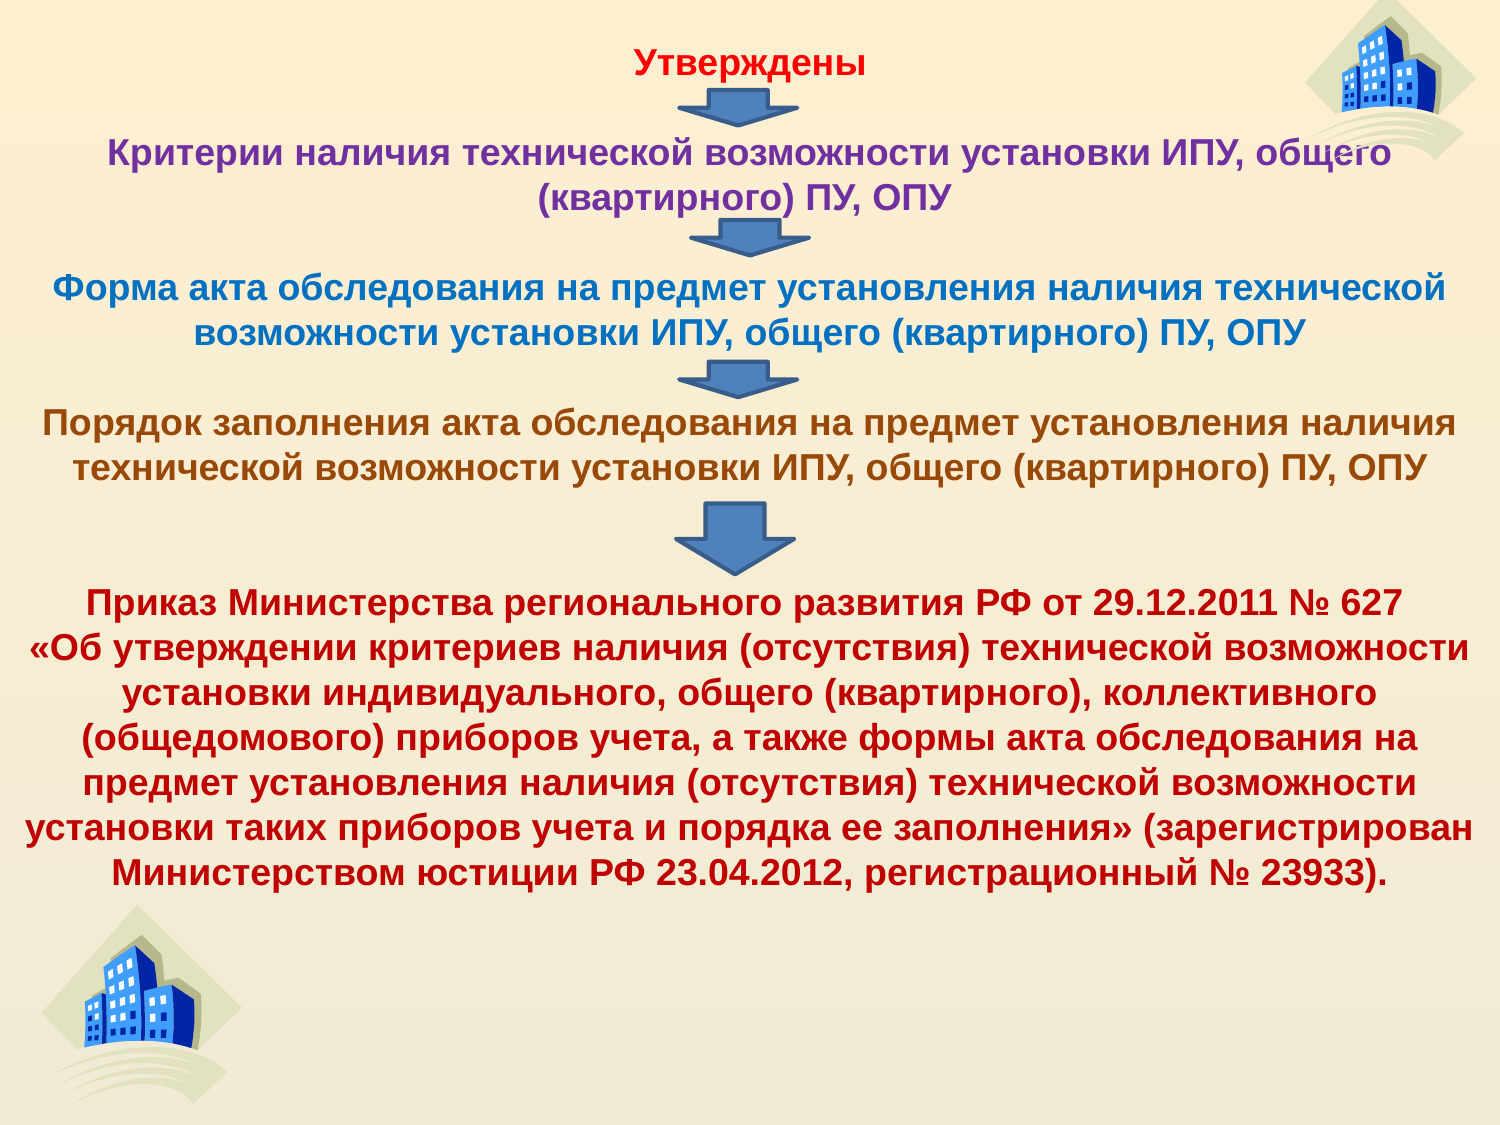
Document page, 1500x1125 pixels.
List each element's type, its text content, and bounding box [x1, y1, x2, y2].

picture [1304, 0, 1477, 161]
picture [41, 904, 243, 1105]
text_box Утверждены Критерии наличия технической возможности установки ИПУ, общего (квартирного) ПУ, ОПУ Форма акта обследования на предмет установления наличия технической возможности установки ИПУ, общего (квартирного) ПУ, ОПУ Порядок заполнения акта обследования на предмет установления наличия технической возможности установки ИПУ, общего (квартирного) ПУ, ОПУ Приказ Министерства регионального развития РФ от 29.12.2011 № 627 «Об утверждении критериев наличия (отсутствия) технической возможности установки индивидуального, общего (квартирного), коллективного (общедомового) приборов учета, а также формы акта обследования на предмет установления наличия (отсутствия) технической возможности установки таких приборов учета и порядка ее заполнения» (зарегистрирован Министерством юстиции РФ 23.04.2012, регистрационный № 23933). [0, 31, 1500, 901]
text_box [679, 361, 798, 398]
text_box [676, 503, 795, 575]
text_box [679, 90, 798, 126]
text_box [690, 219, 810, 256]
